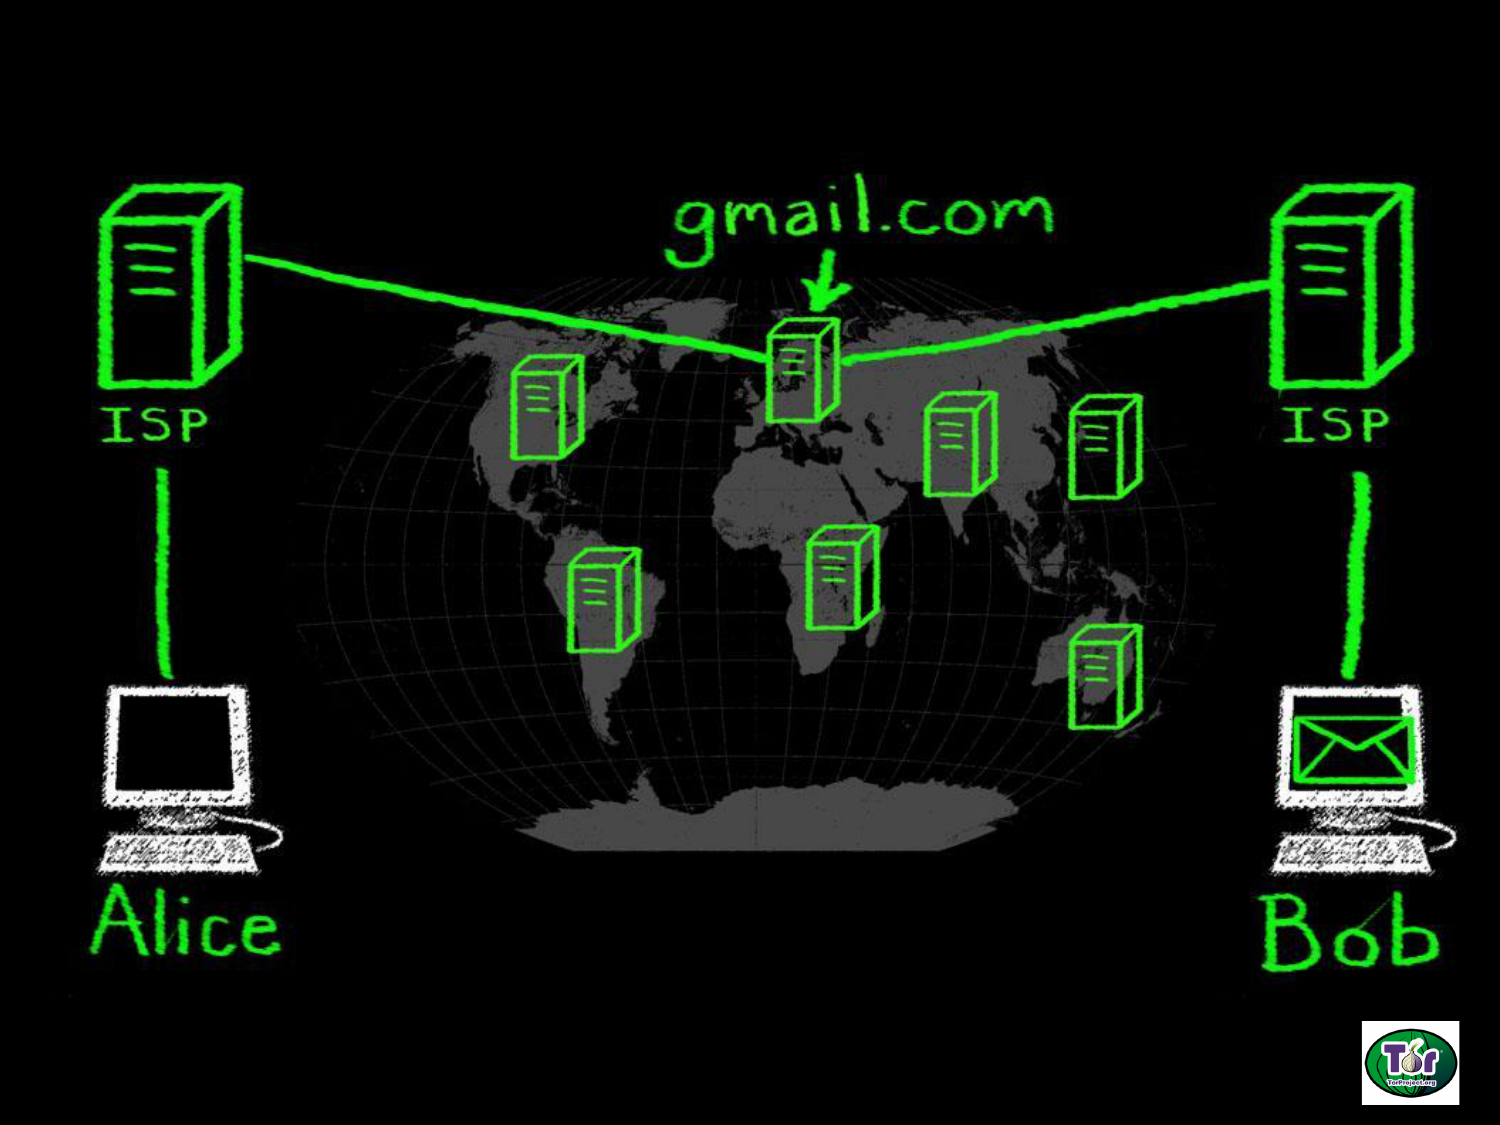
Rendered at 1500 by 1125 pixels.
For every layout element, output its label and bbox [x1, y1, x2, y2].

text_box [46, 130, 1466, 1000]
picture [1361, 1021, 1460, 1105]
